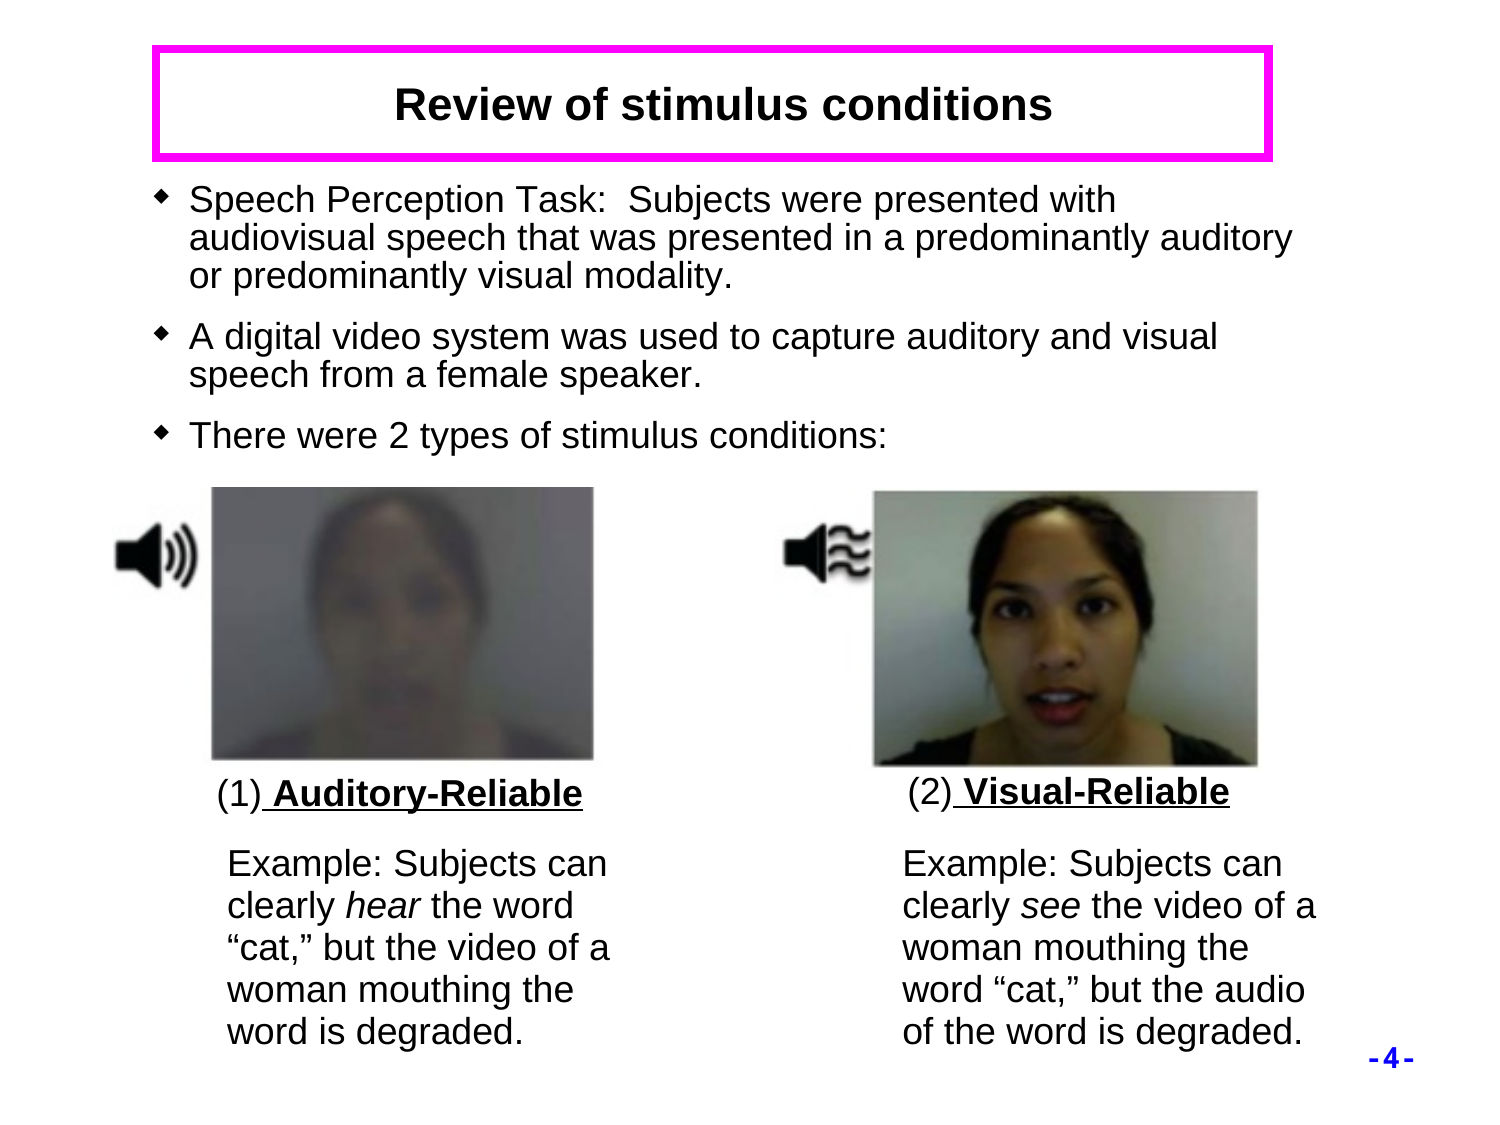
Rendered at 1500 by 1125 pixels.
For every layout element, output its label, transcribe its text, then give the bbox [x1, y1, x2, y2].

picture [774, 487, 1263, 770]
picture [112, 487, 601, 775]
text_box Speech Perception Task: Subjects were presented with audiovisual speech that was presented in a predominantly auditory or predominantly visual modality. A digital video system was used to capture auditory and visual speech from a female speaker. There were 2 types of stimulus conditions: [137, 174, 1313, 525]
text_box (1) Auditory-Reliable [187, 764, 613, 823]
title [155, 48, 1269, 158]
text_box (2) Visual-Reliable [862, 762, 1276, 820]
text_box Example: Subjects can clearly see the video of a woman mouthing the word “cat,” but the audio of the word is degraded. [887, 834, 1338, 1061]
text_box Example: Subjects can clearly hear the word “cat,” but the video of a woman mouthing the word is degraded. [212, 834, 638, 1061]
